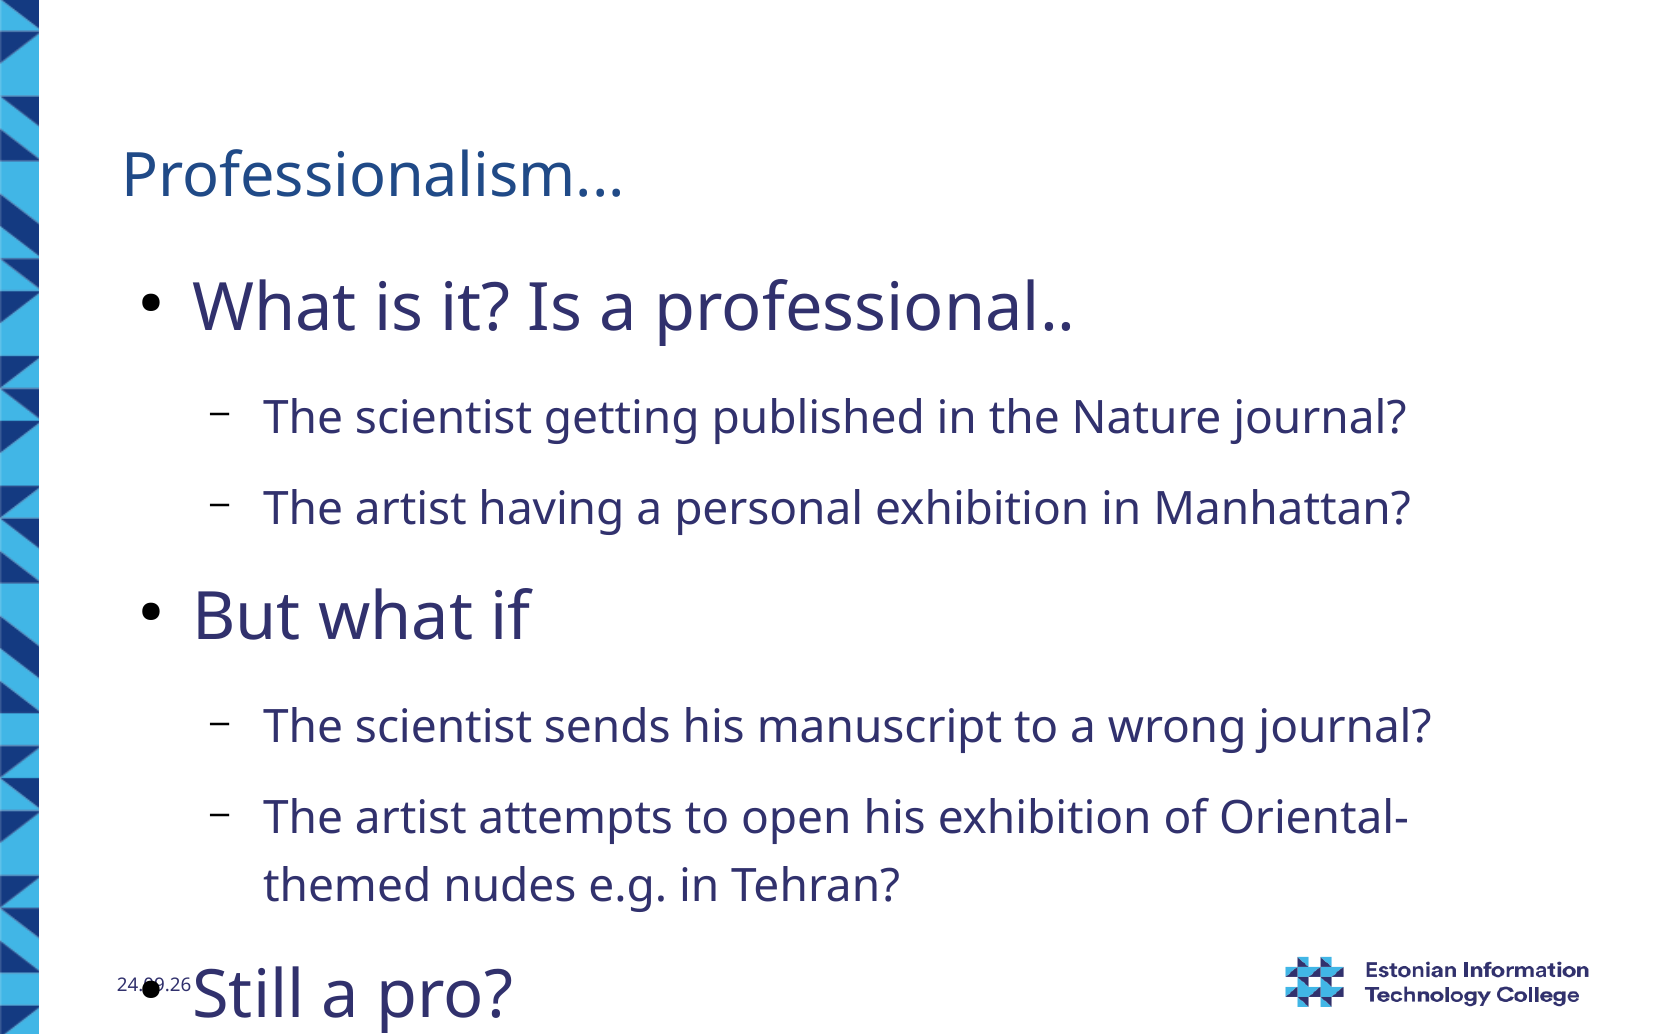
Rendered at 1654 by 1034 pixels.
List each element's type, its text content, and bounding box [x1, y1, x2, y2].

title Professionalism... [121, 85, 1534, 257]
list What is it? Is a professional.. The scientist getting published in the Nature journal? The artist having a personal exhibition in Manhattan? But what if The scientist sends his manuscript to a wrong journal? The artist attempts to open his exhibition of Oriental-themed nudes e.g. in Tehran? Still a pro? [121, 257, 1534, 946]
